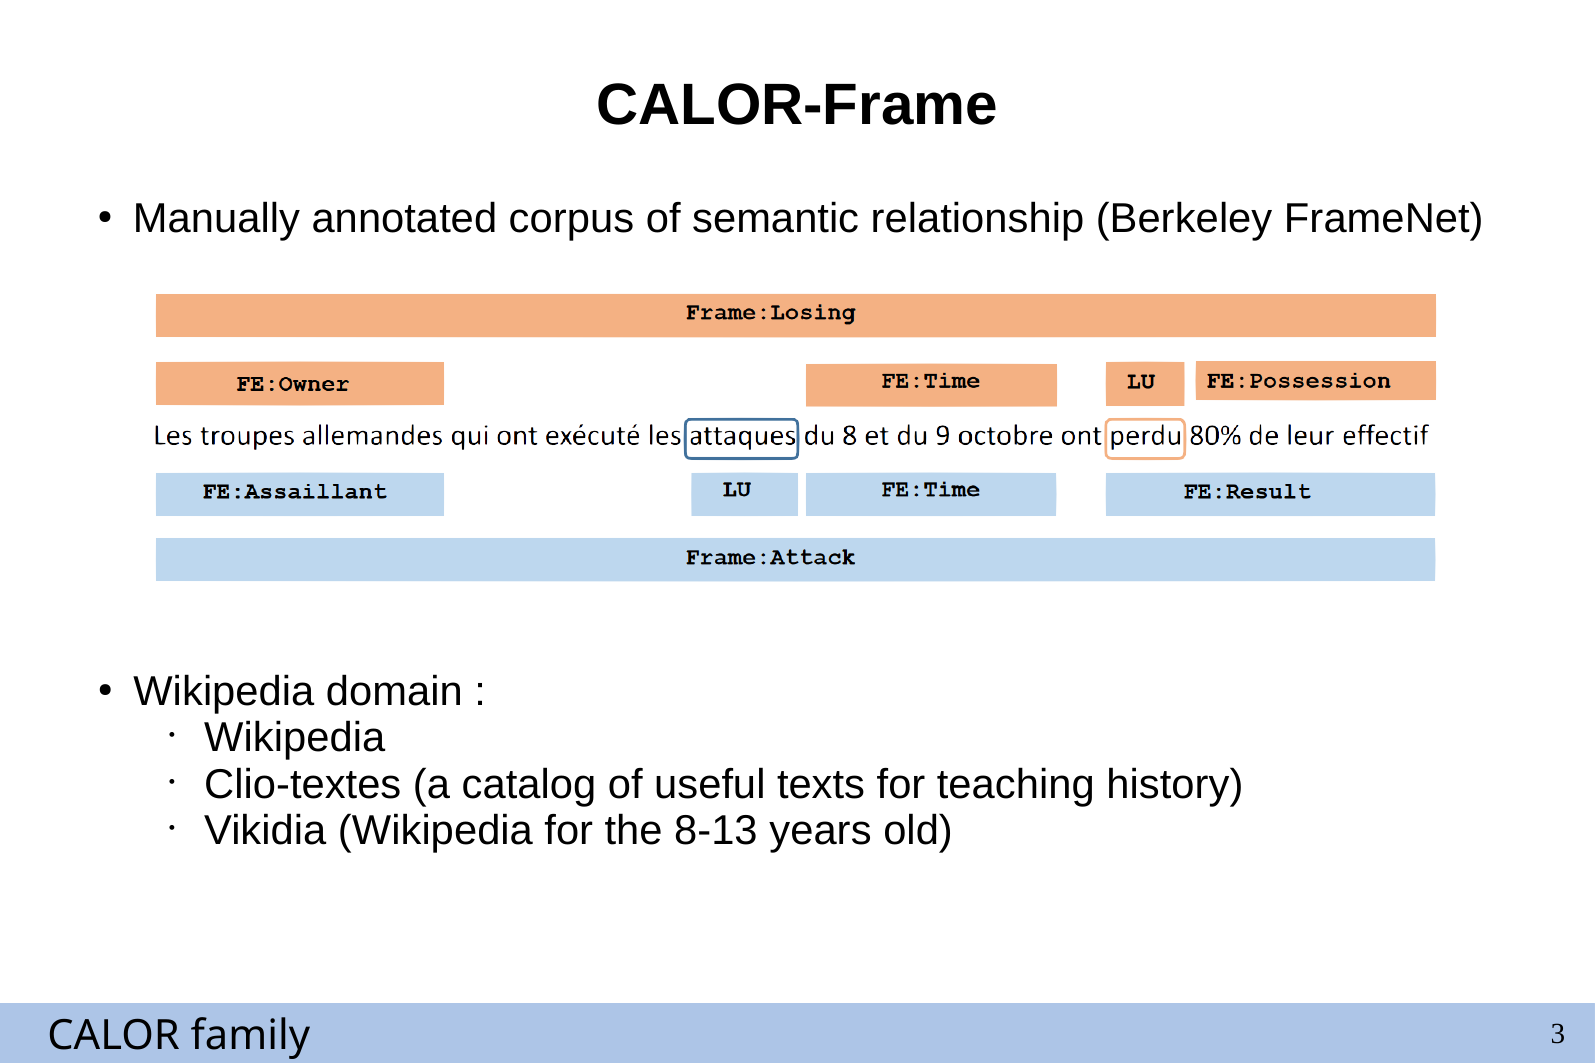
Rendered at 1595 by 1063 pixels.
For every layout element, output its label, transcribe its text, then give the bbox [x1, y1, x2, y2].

title CALOR family [47, 980, 1483, 1063]
title CALOR-Frame [79, 59, 1515, 144]
picture [149, 286, 1445, 591]
text_box Wikipedia domain : Wikipedia Clio-textes (a catalog of useful texts for teaching history) Vikidia (Wikipedia for the 8-13 years old) [83, 660, 1275, 861]
text_box Manually annotated corpus of semantic relationship (Berkeley FrameNet) [82, 187, 1534, 296]
